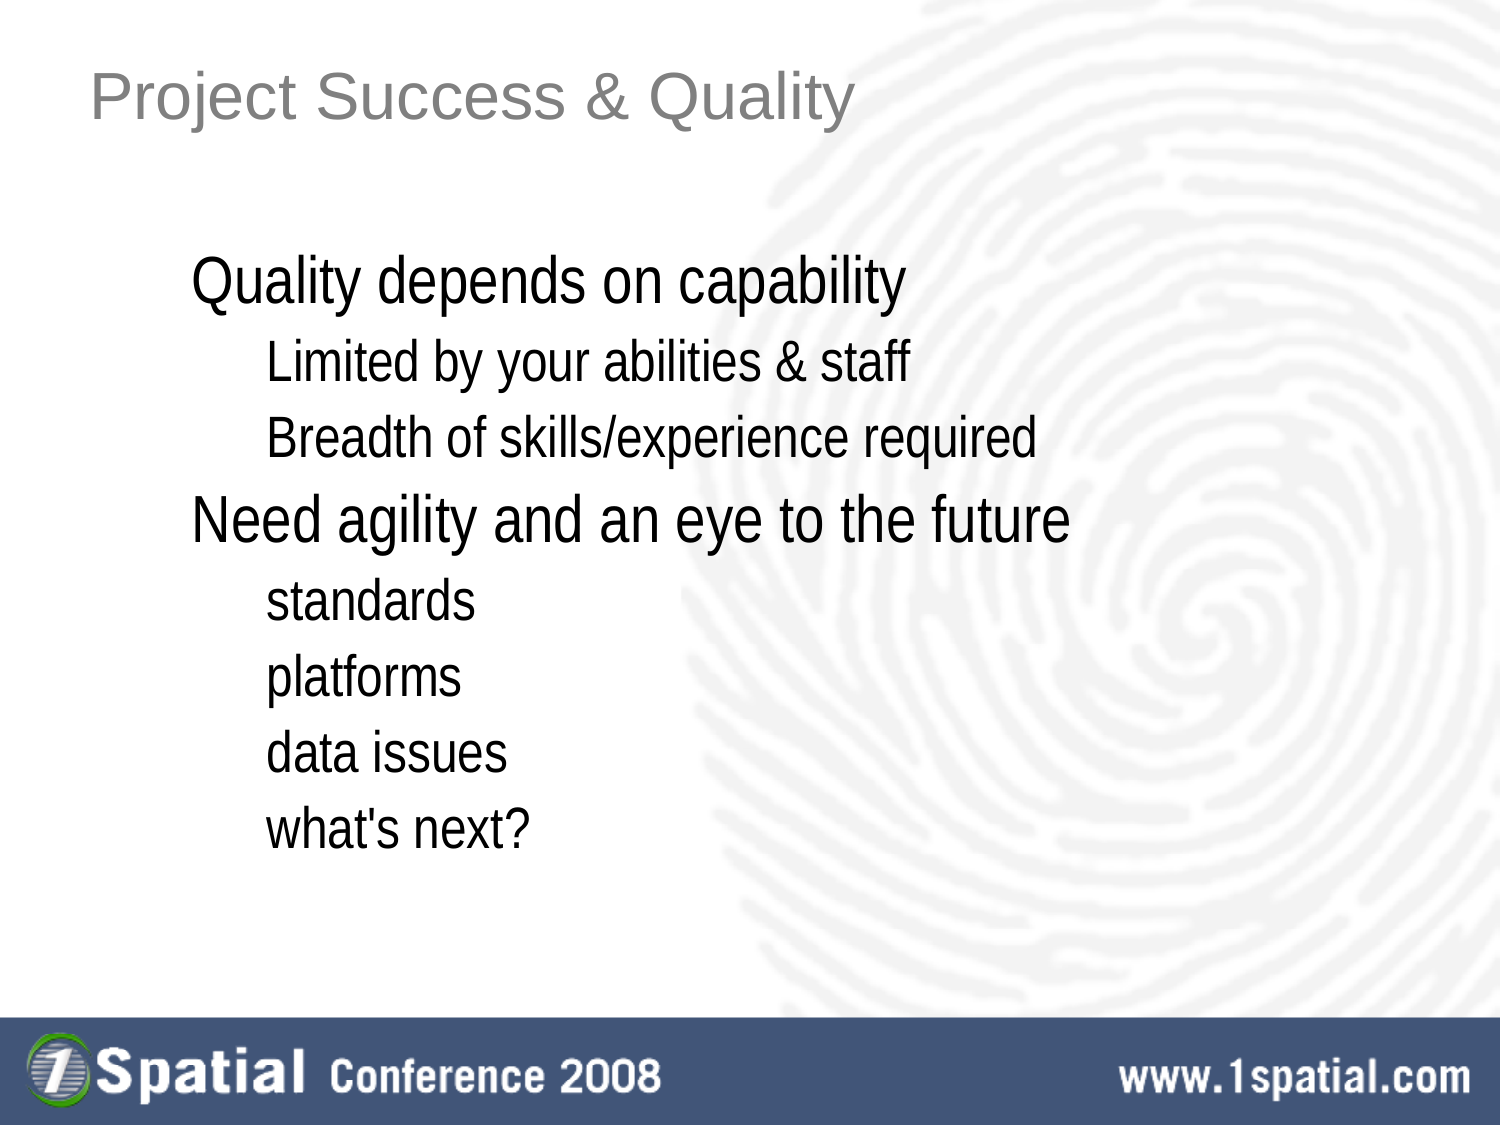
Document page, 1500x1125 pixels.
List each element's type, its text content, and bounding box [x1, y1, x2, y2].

list Quality depends on capability Limited by your abilities & staff Breadth of skills/experience required Need agility and an eye to the future standards platforms data issues what's next? [191, 247, 1317, 867]
title Project Success & Quality [89, 42, 1149, 154]
